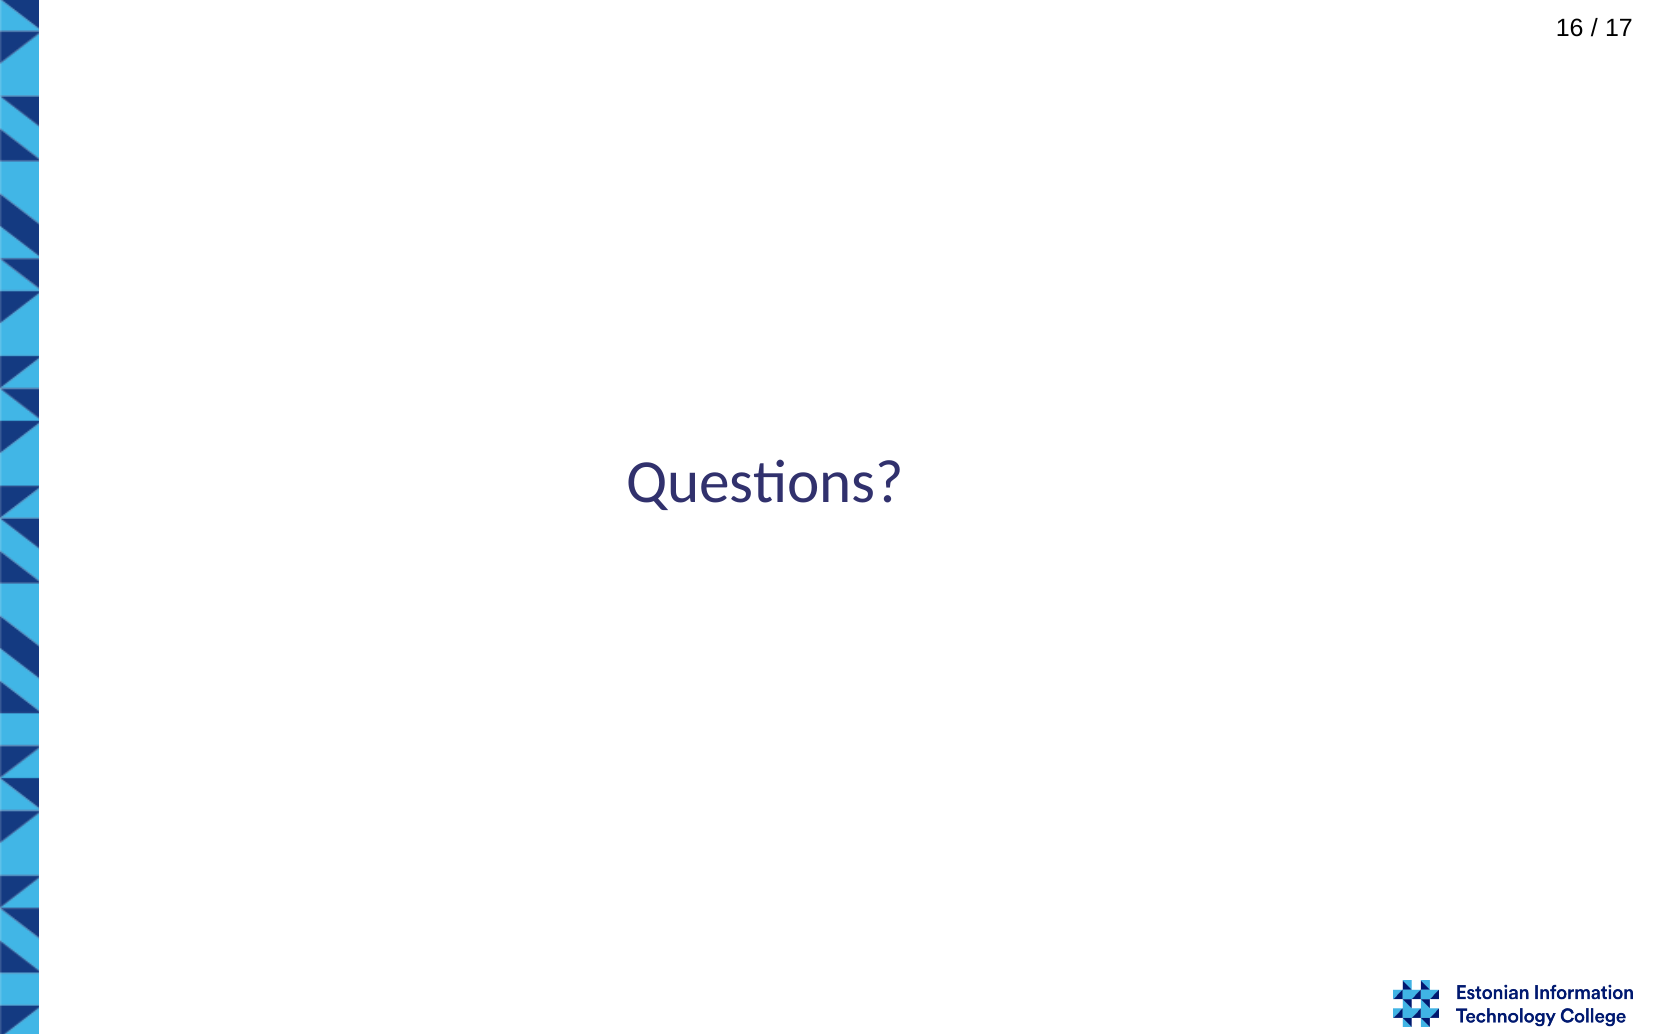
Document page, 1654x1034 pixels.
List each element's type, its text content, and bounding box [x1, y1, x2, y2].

title Questions? [625, 431, 1044, 544]
picture [1393, 980, 1633, 1027]
